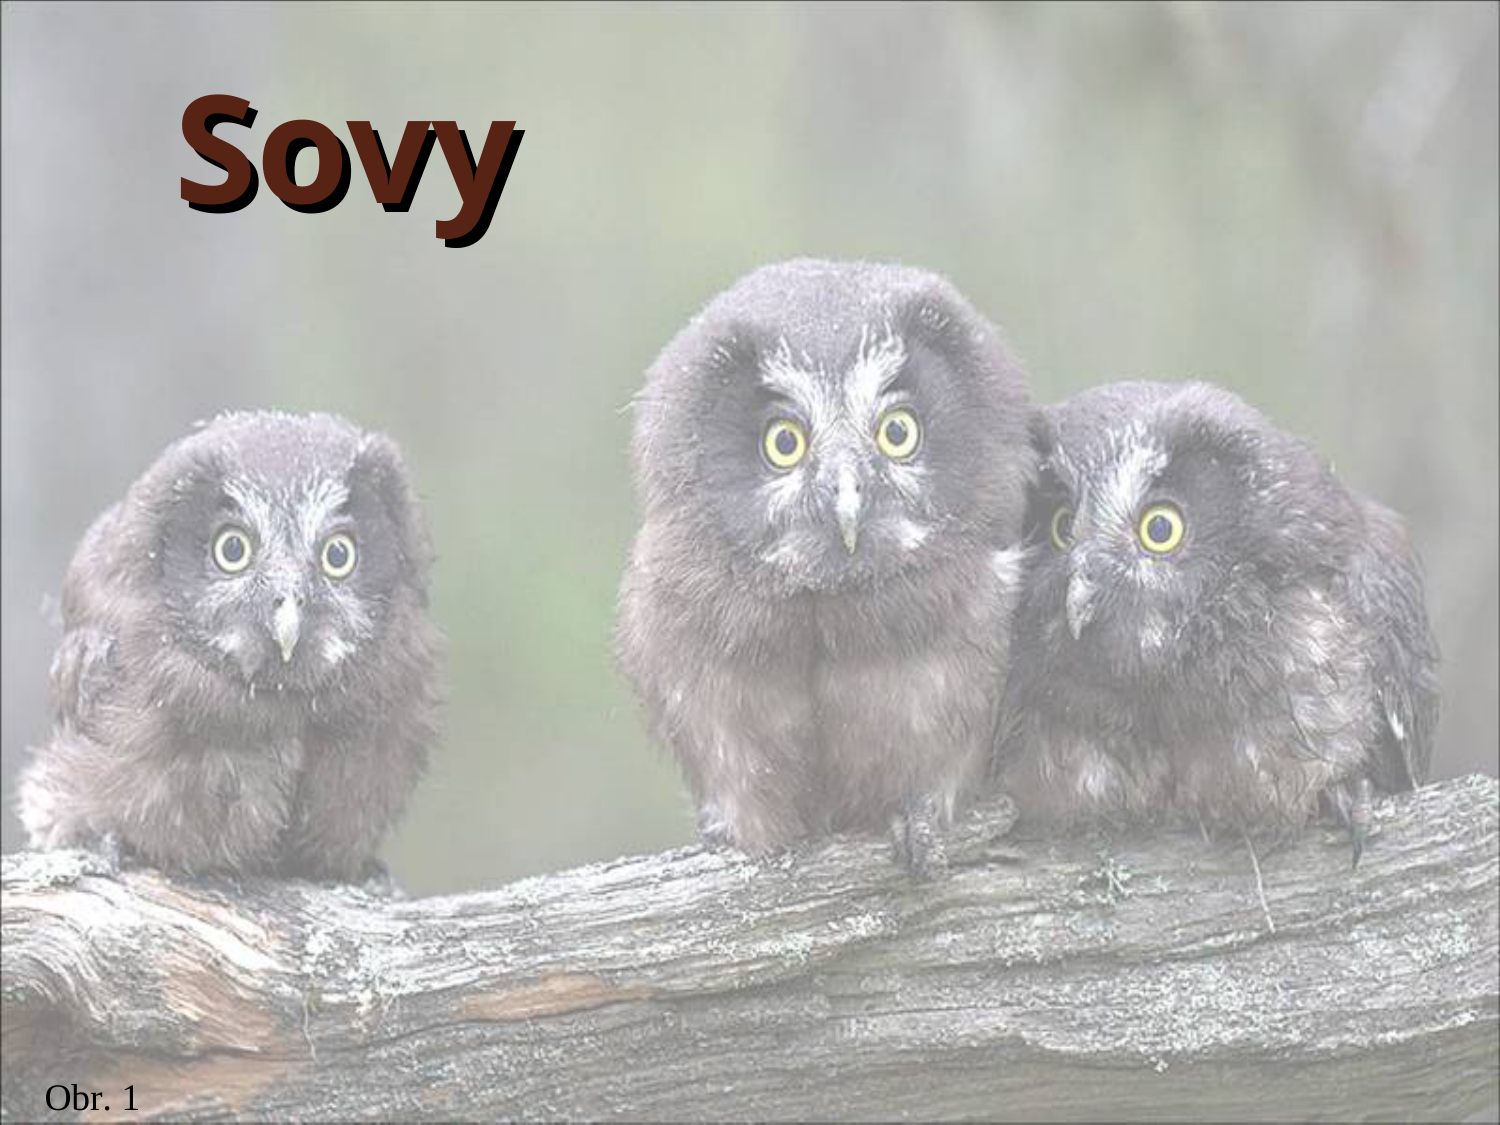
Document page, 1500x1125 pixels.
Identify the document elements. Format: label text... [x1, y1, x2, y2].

picture [0, 0, 1500, 1125]
text_box Obr. 1 [29, 1064, 160, 1125]
title Sovy [159, 0, 1375, 242]
